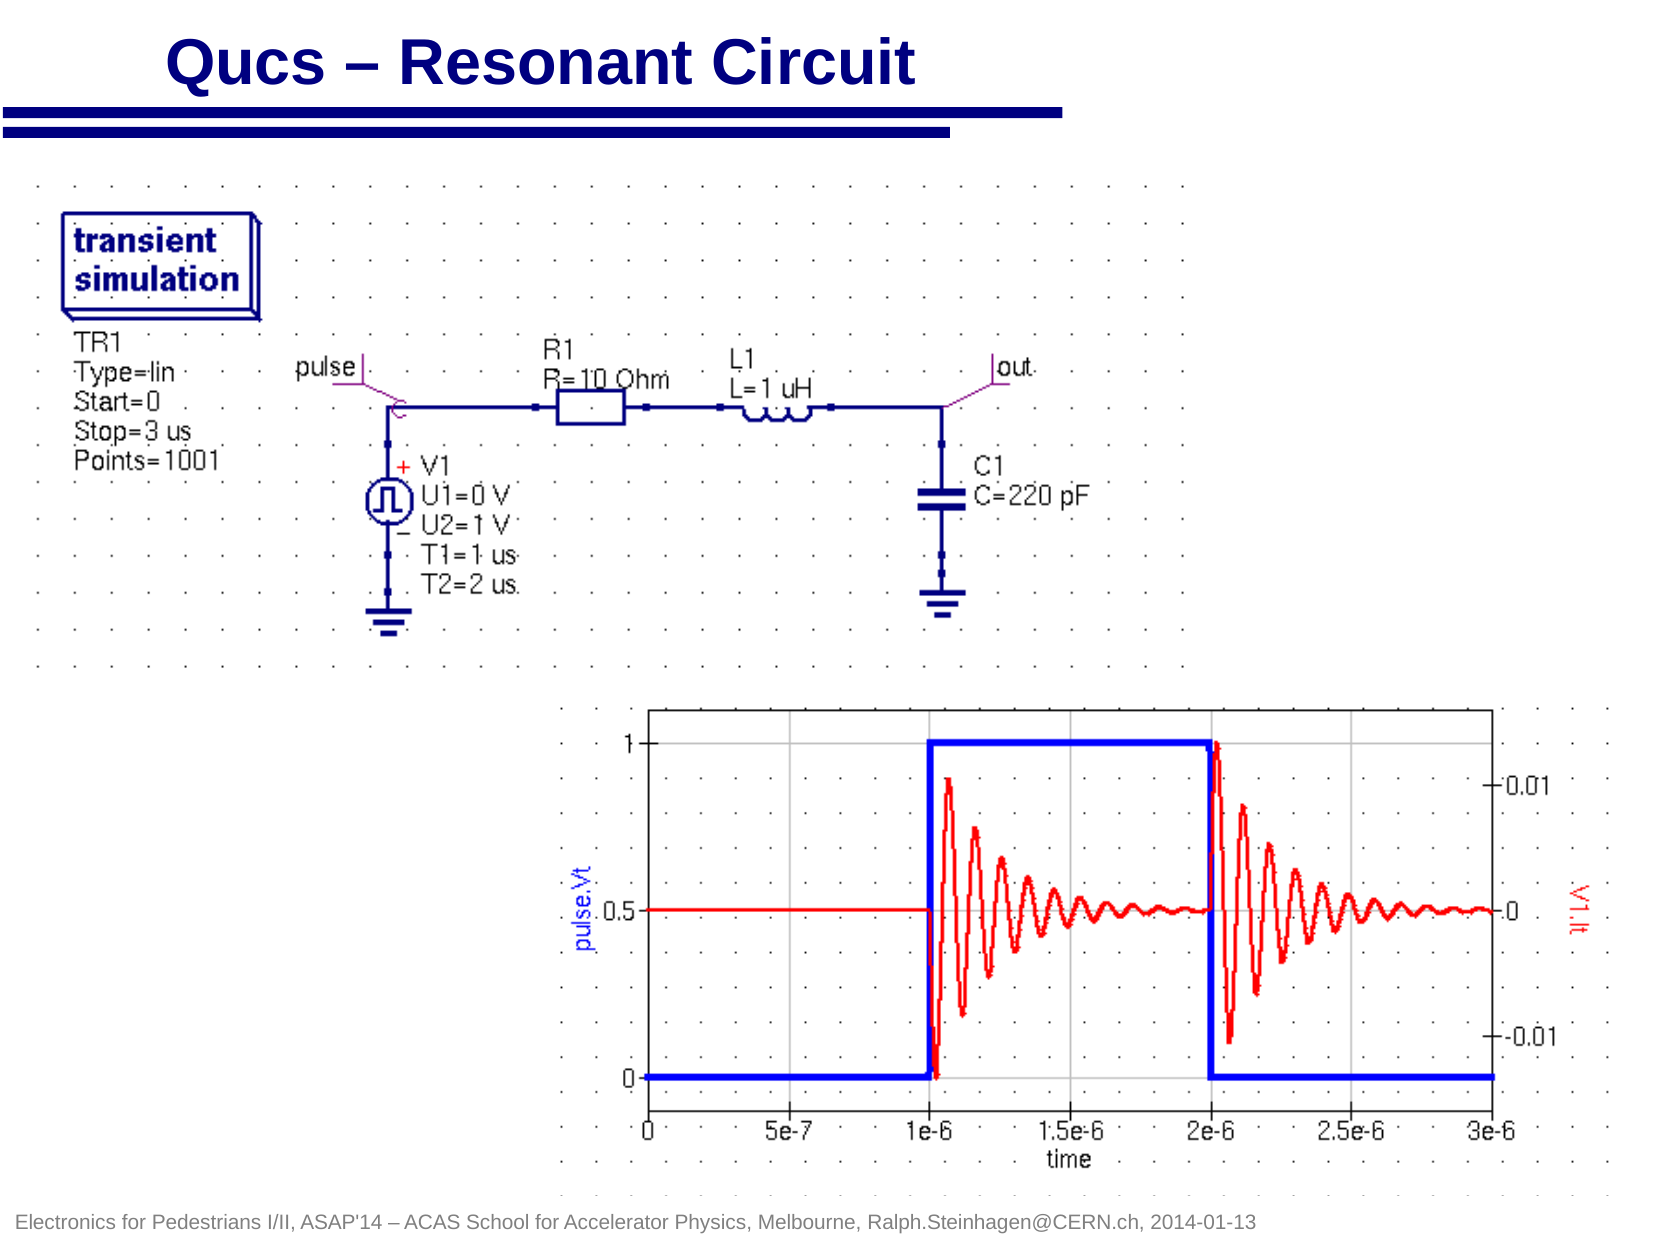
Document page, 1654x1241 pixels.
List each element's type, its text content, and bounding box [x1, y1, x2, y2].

title Qucs – Resonant Circuit [165, 0, 1323, 124]
picture [547, 685, 1620, 1196]
picture [35, 180, 1218, 674]
